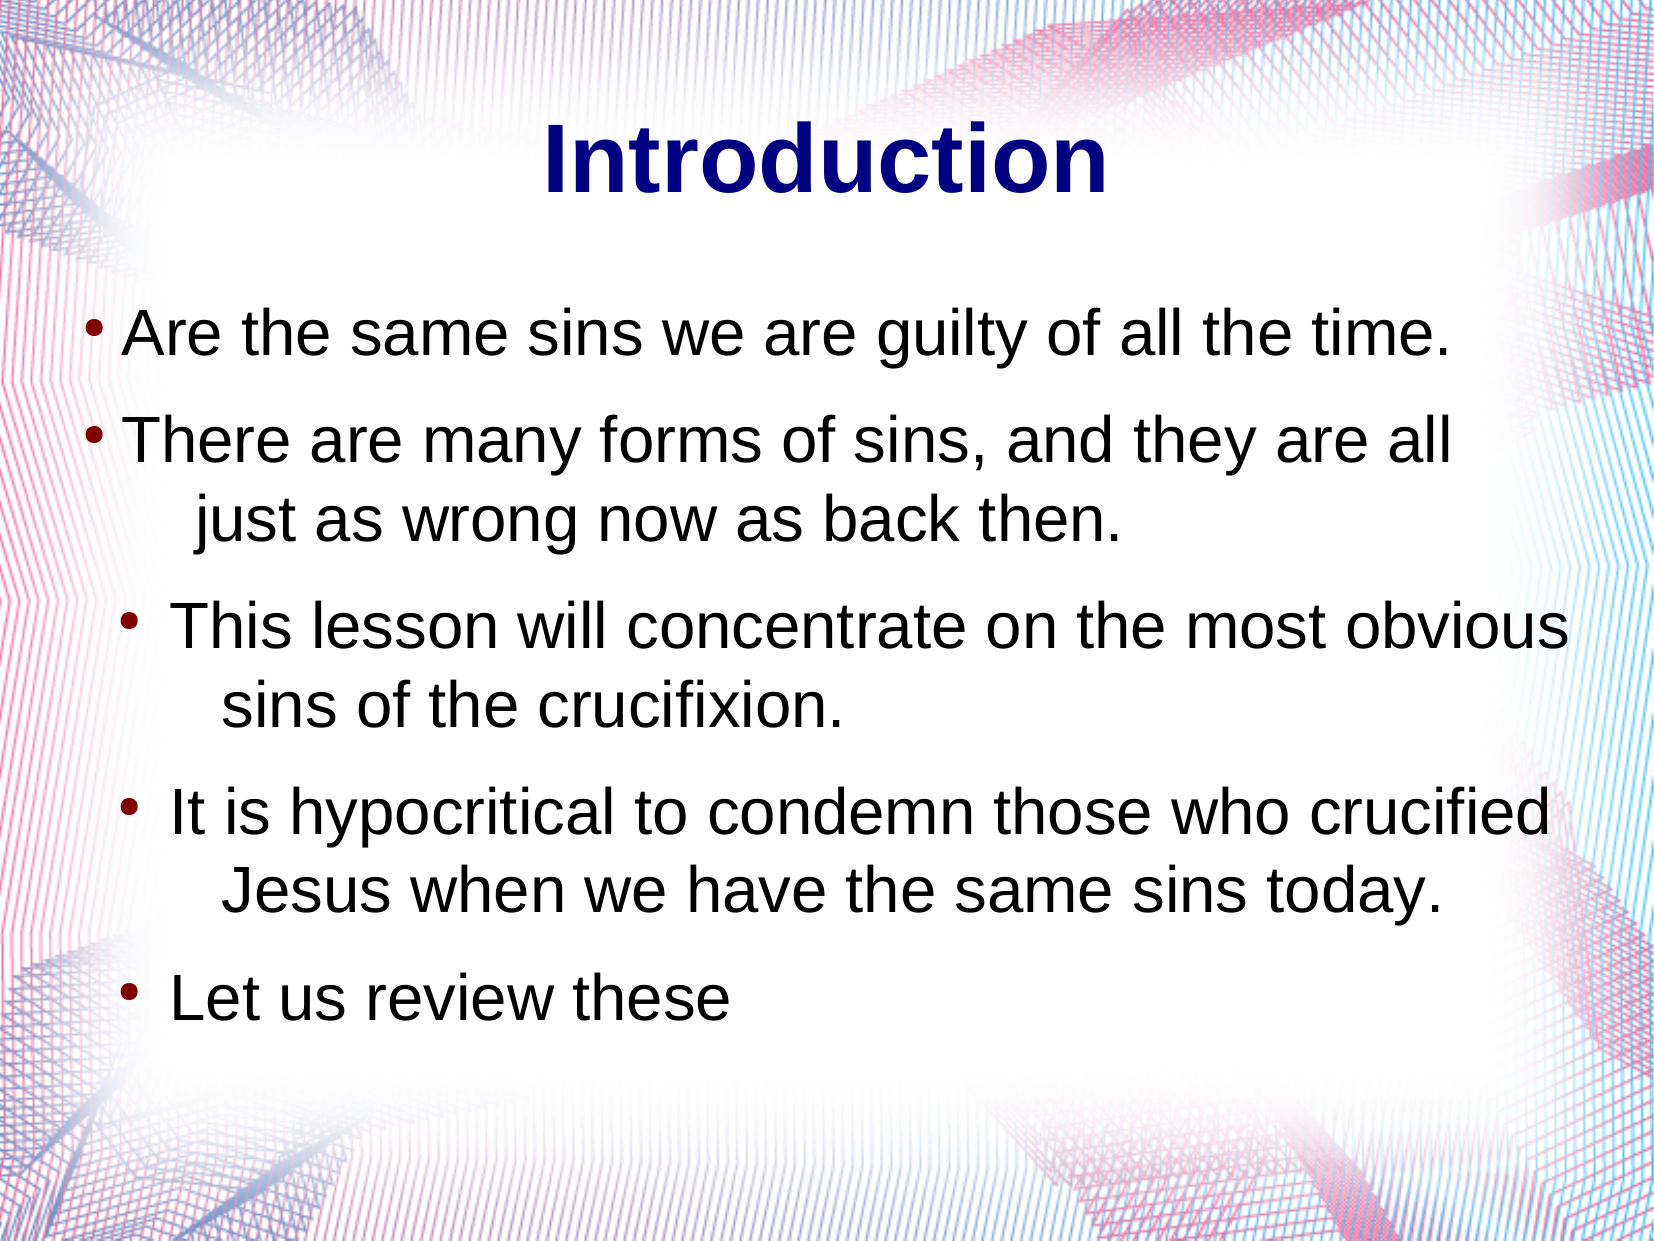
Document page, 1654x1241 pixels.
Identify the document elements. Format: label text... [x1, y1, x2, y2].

list Are the same sins we are guilty of all the time. There are many forms of sins, and they are all just as wrong now as back then. This lesson will concentrate on the most obvious sins of the crucifixion. It is hypocritical to condemn those who crucified Jesus when we have the same sins today. Let us review these [82, 290, 1571, 1109]
title Introduction [82, 49, 1571, 257]
